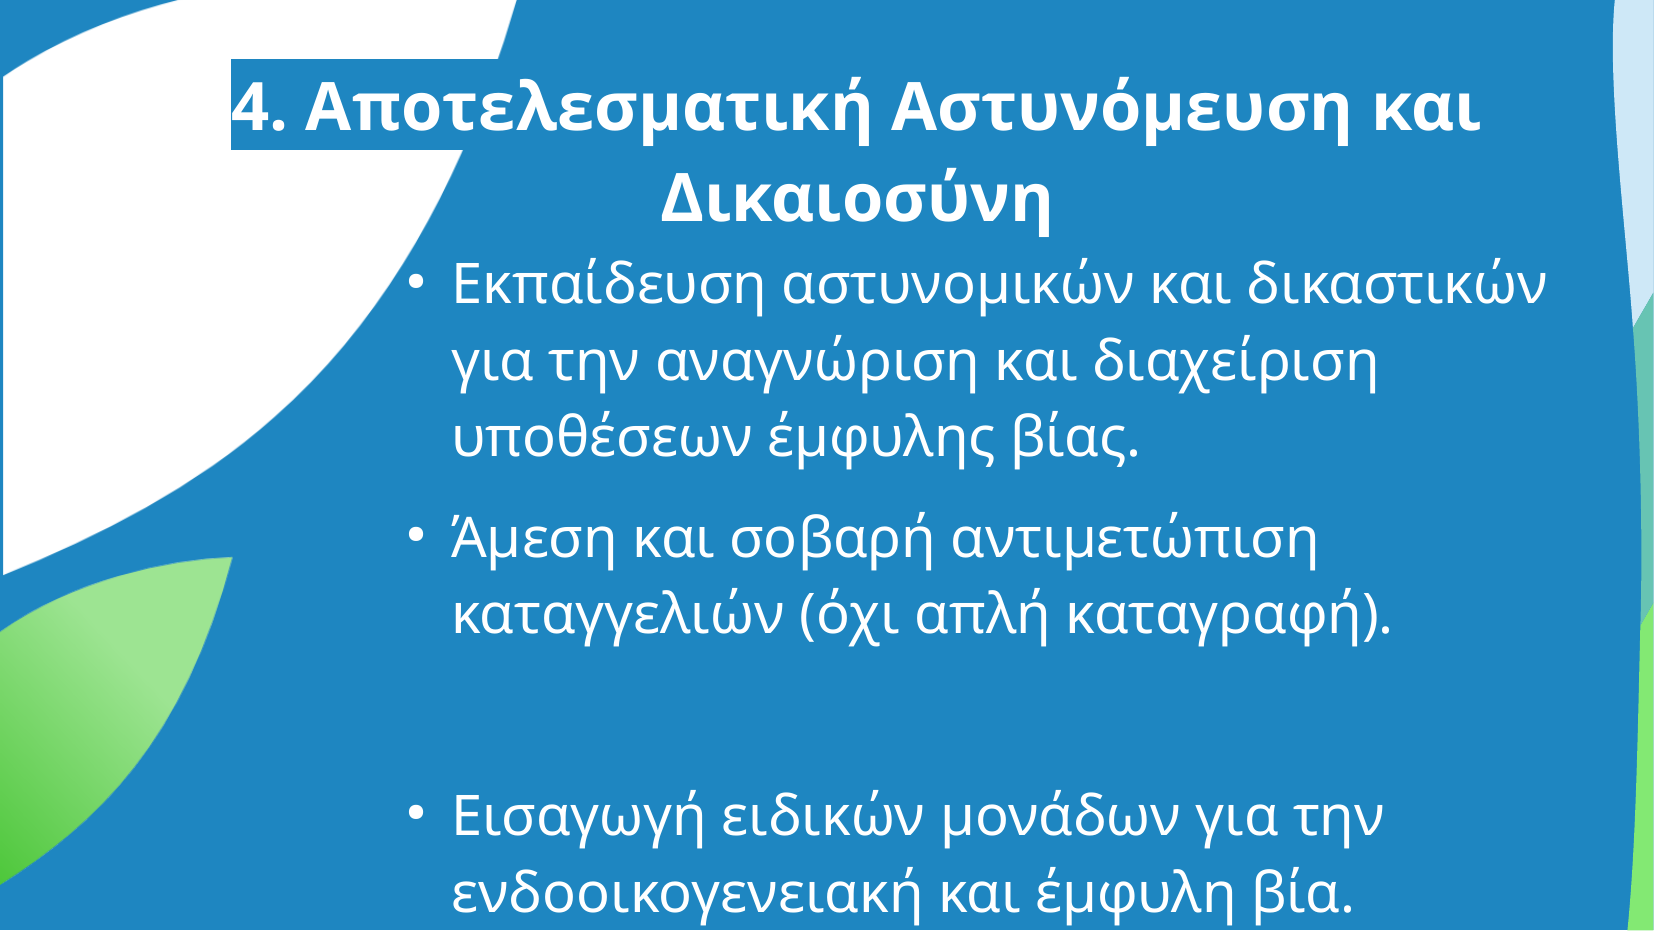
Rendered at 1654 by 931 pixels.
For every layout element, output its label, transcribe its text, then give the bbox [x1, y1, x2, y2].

list Εκπαίδευση αστυνομικών και δικαστικών για την αναγνώριση και διαχείριση υποθέσεων έμφυλης βίας. Άμεση και σοβαρή αντιμετώπιση καταγγελιών (όχι απλή καταγραφή). Εισαγωγή ειδικών μονάδων για την ενδοοικογενειακή και έμφυλη βία. [391, 244, 1638, 931]
title 4. Αποτελεσματική Αστυνόμευση και Δικαιοσύνη [150, 59, 1565, 242]
picture [0, 0, 517, 885]
